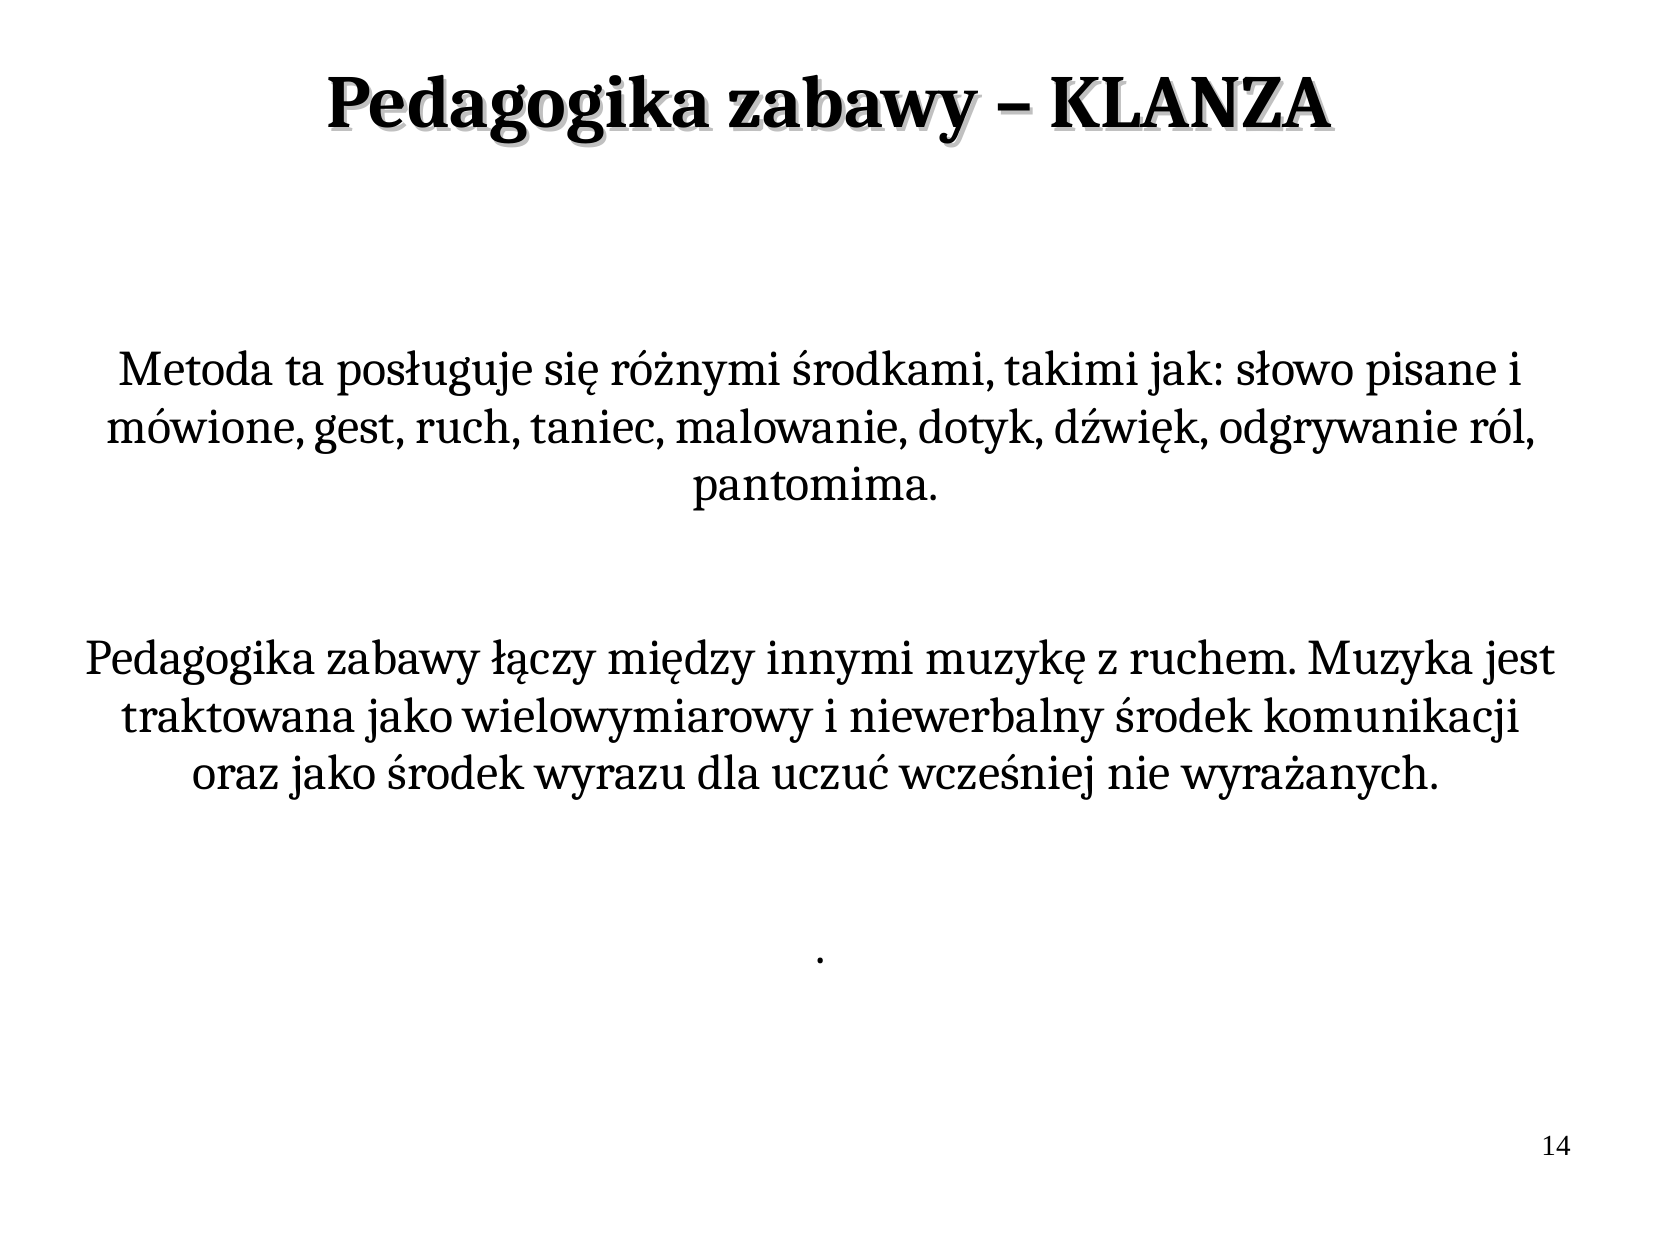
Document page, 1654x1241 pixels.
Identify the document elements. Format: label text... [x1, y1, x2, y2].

list Metoda ta posługuje się różnymi środkami, takimi jak: słowo pisane i mówione, gest, ruch, taniec, malowanie, dotyk, dźwięk, odgrywanie ról, pantomima. Pedagogika zabawy łączy między innymi muzykę z ruchem. Muzyka jest traktowana jako wielowymiarowy i niewerbalny środek komunikacji oraz jako środek wyrazu dla uczuć wcześniej nie wyrażanych. . [76, 166, 1565, 1123]
title Pedagogika zabawy – KLANZA [76, 0, 1565, 166]
